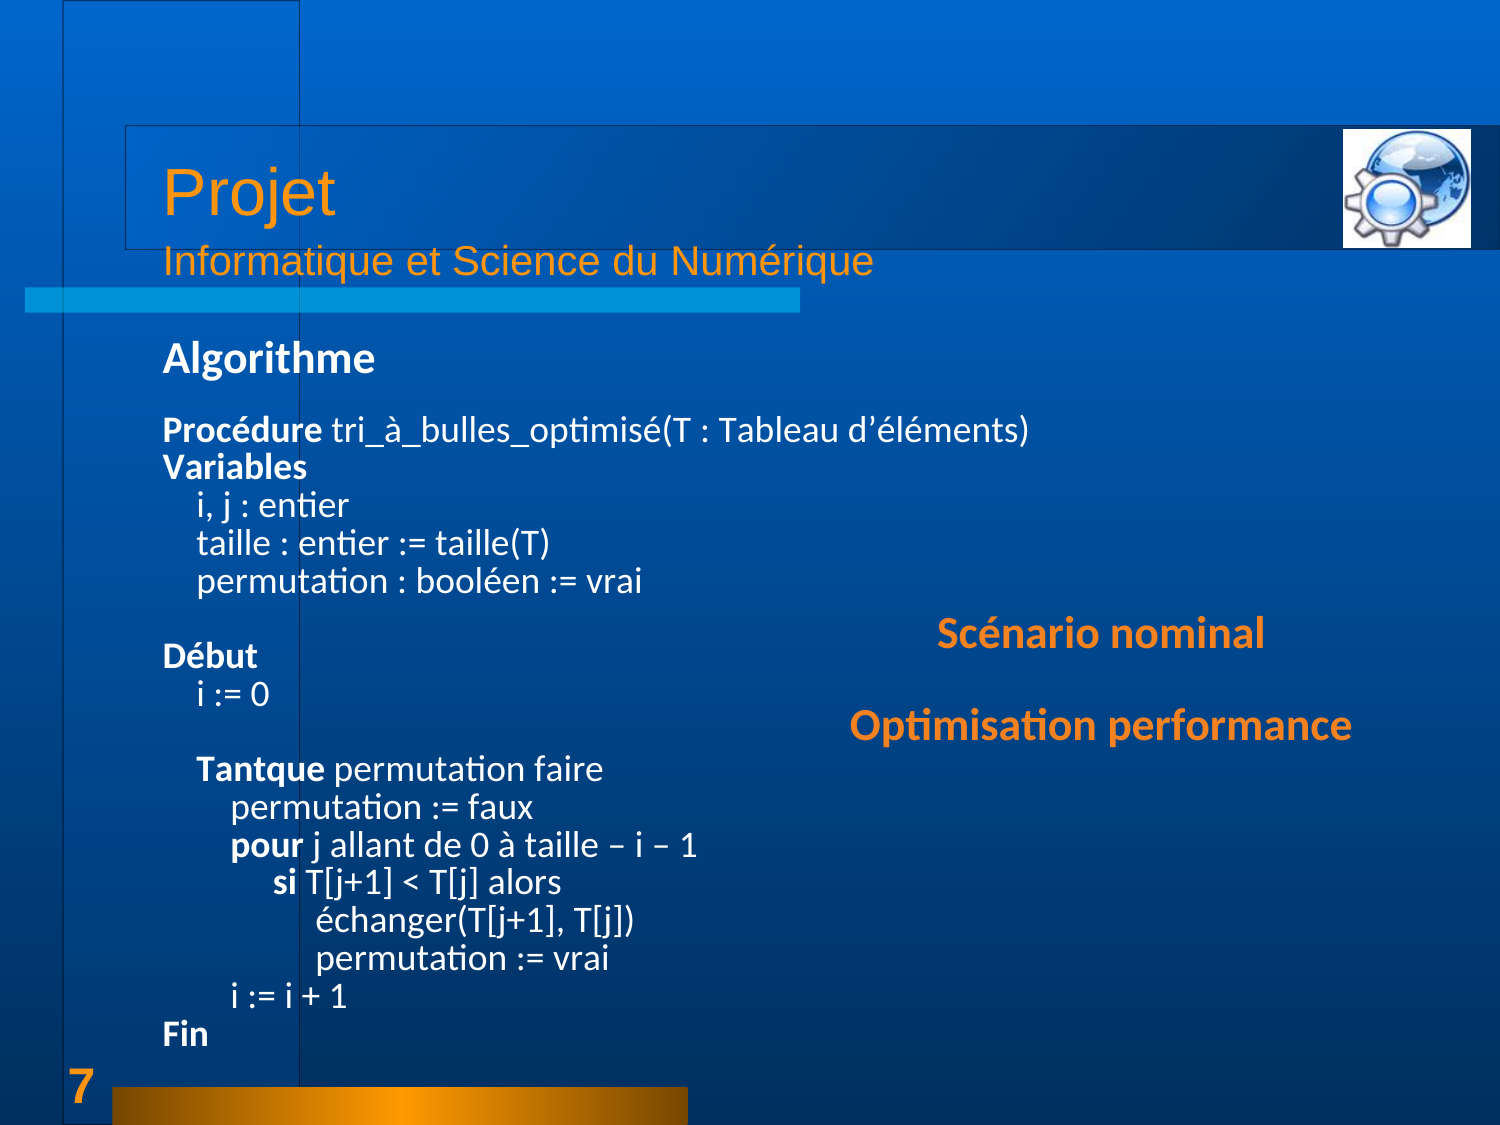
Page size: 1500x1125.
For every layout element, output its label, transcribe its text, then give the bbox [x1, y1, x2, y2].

text_box Algorithme Procédure tri_à_bulles_optimisé(T : Tableau d’éléments) Variables i, j : entier taille : entier := taille(T) permutation : booléen := vrai Début i := 0 Tantque permutation faire permutation := faux pour j allant de 0 à taille – i – 1 si T[j+1] < T[j] alors échanger(T[j+1], T[j]) permutation := vrai i := i + 1 Fin [147, 331, 1477, 1080]
text_box Scénario nominal Optimisation performance [820, 607, 1382, 798]
picture [1343, 129, 1471, 248]
